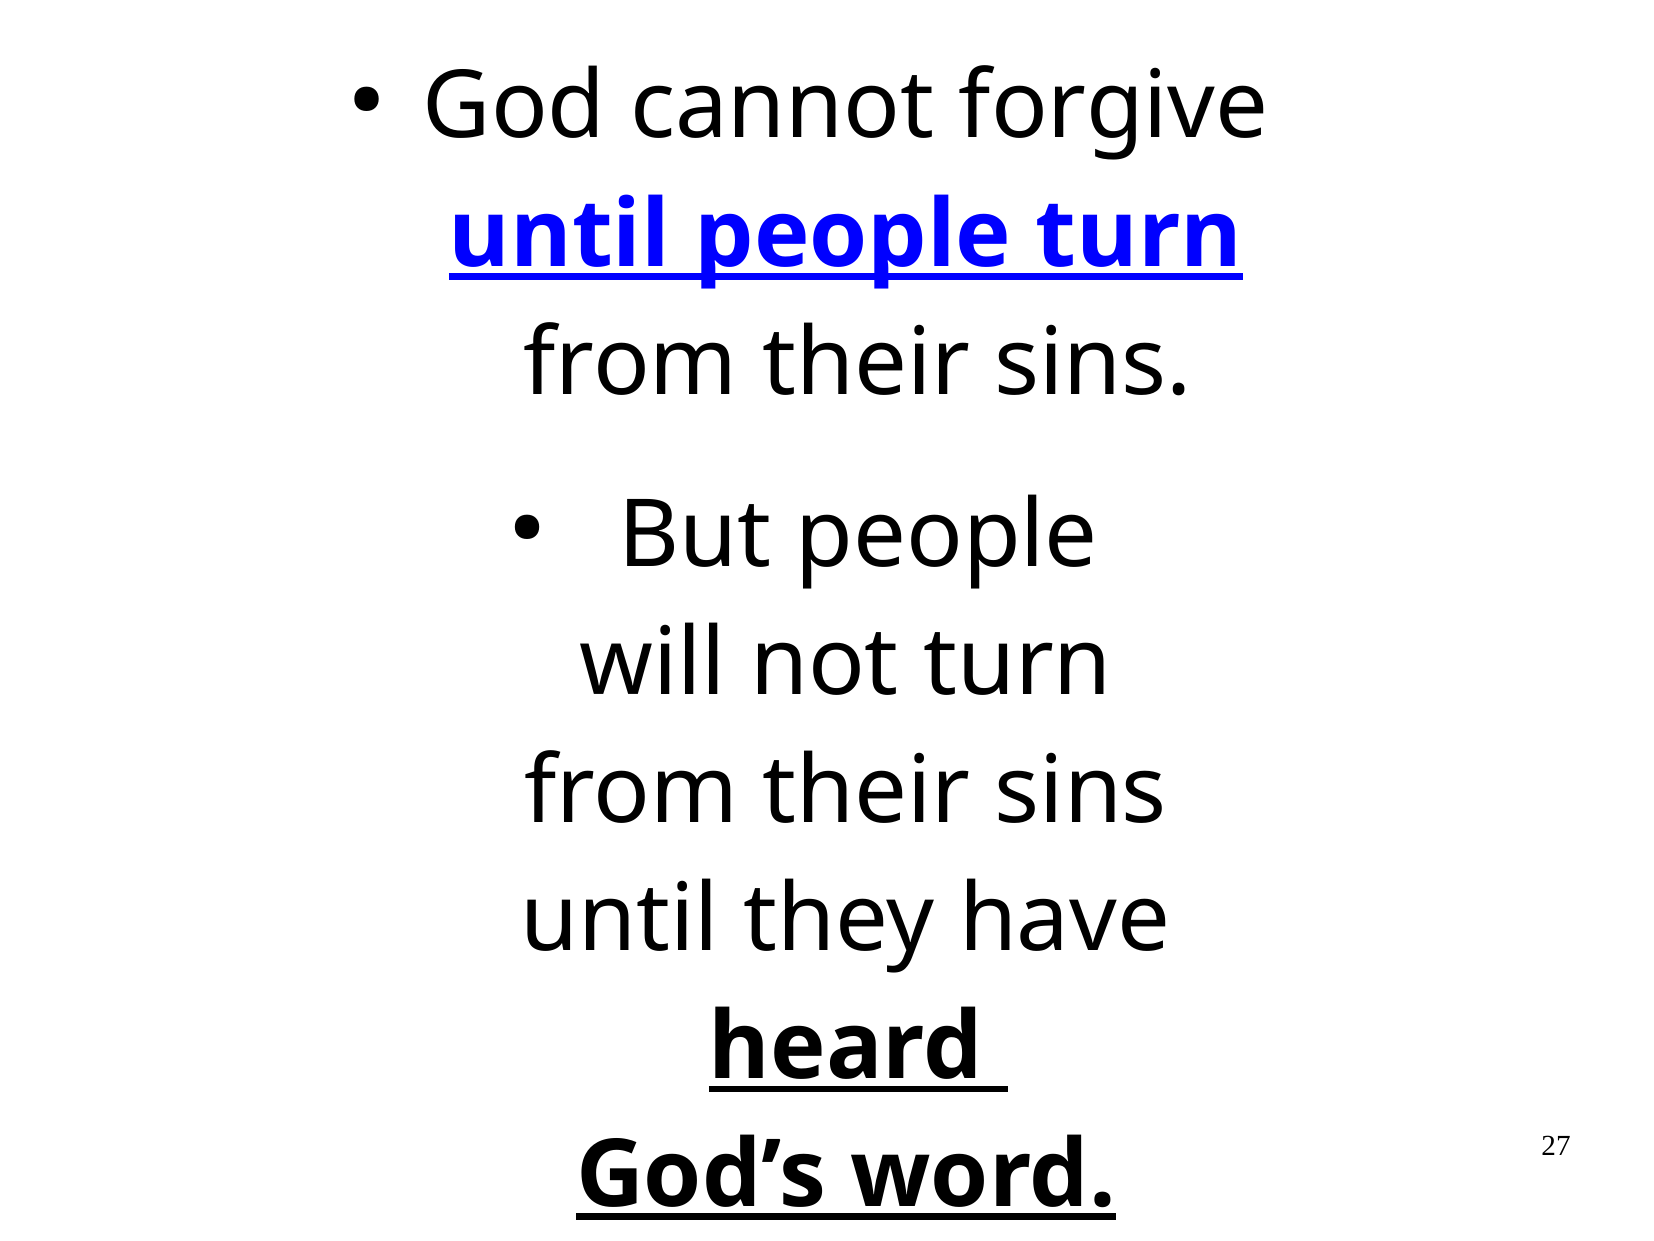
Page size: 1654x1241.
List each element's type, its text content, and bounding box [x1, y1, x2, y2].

list God cannot forgive until people turn from their sins. But people will not turn from their sins until they have heard God’s word. [37, 37, 1613, 1238]
